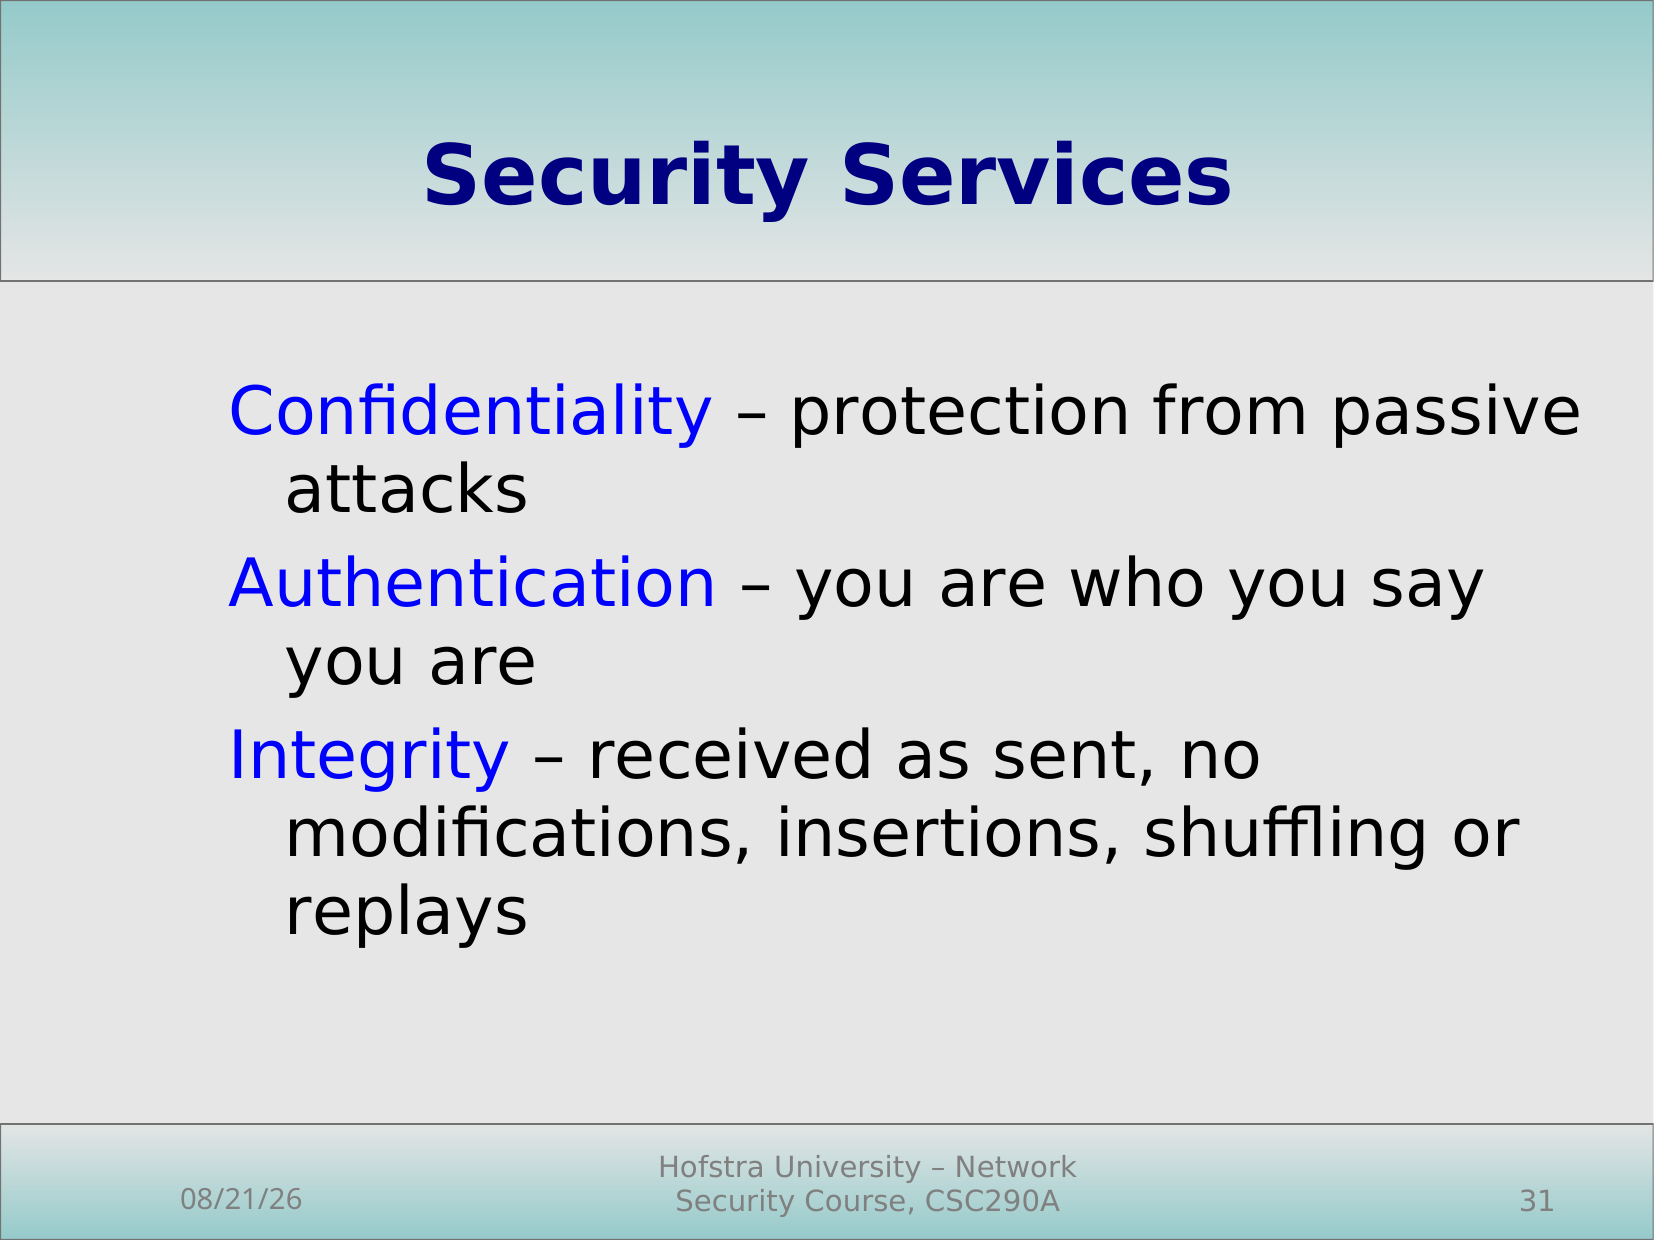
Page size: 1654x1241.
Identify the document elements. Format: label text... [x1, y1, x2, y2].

list Confidentiality – protection from passive attacks Authentication – you are who you say you are Integrity – received as sent, no modifications, insertions, shuffling or replays [213, 364, 1620, 1129]
title Security Services [123, 87, 1534, 233]
